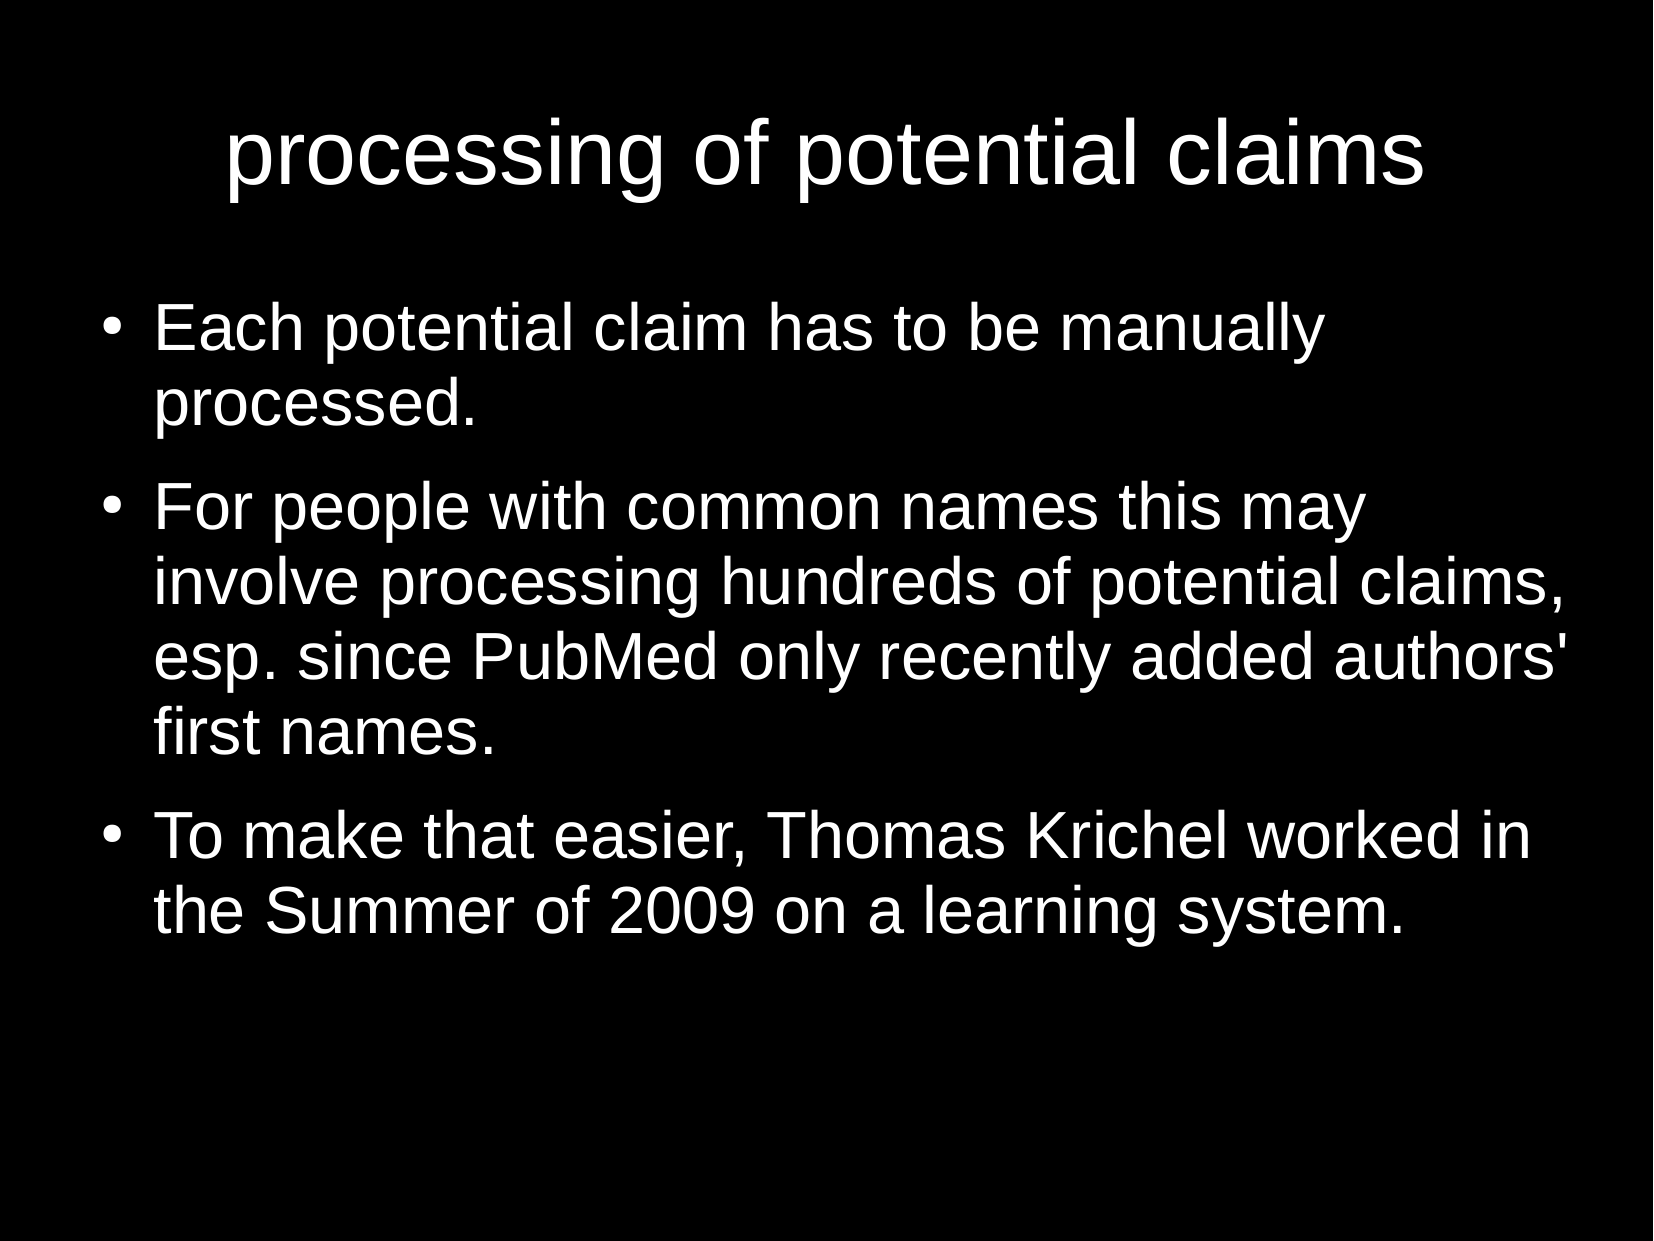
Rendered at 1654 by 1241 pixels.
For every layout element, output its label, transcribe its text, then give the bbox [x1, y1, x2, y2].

list Each potential claim has to be manually processed. For people with common names this may involve processing hundreds of potential claims, esp. since PubMed only recently added authors' first names. To make that easier, Thomas Krichel worked in the Summer of 2009 on a learning system. [82, 290, 1571, 1109]
title processing of potential claims [82, 56, 1571, 250]
